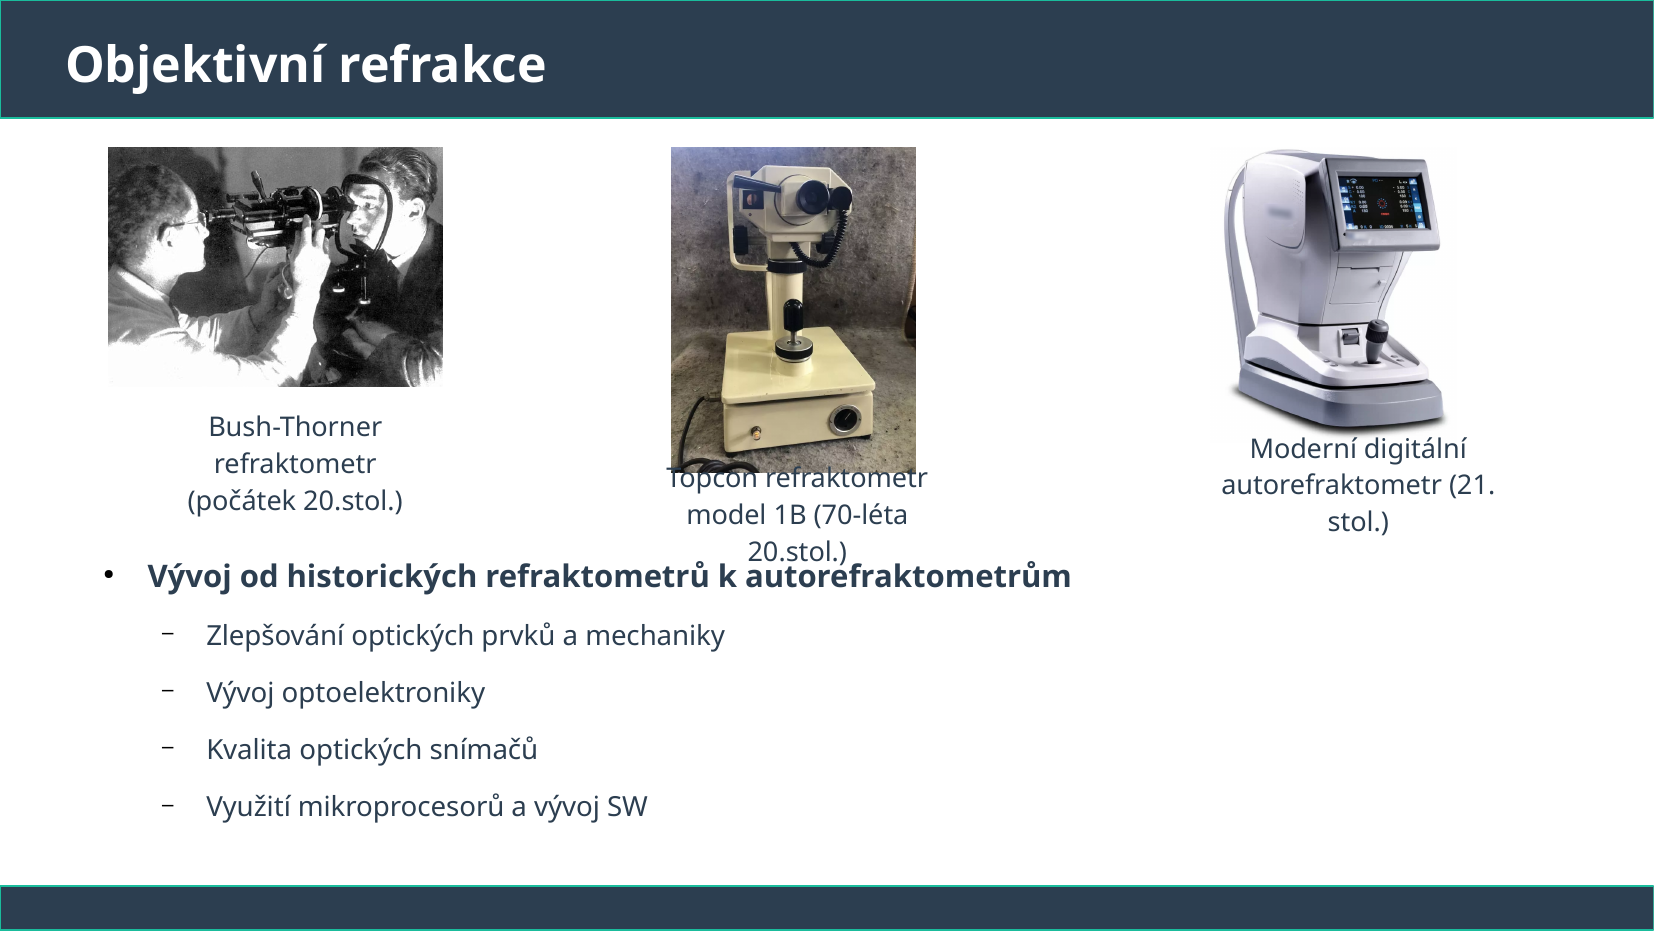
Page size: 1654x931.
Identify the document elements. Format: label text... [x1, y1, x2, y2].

picture [1210, 147, 1457, 431]
picture [671, 147, 916, 461]
title Objektivní refrakce [64, 7, 1601, 119]
text_box Moderní digitální autorefraktometr (21. stol.) [1181, 431, 1536, 538]
text_box Bush-Thorner refraktometr (počátek 20.stol.) [147, 410, 443, 516]
picture [108, 147, 443, 387]
list Vývoj od historických refraktometrů k autorefraktometrům Zlepšování optických prvků a mechaniky Vývoj optoelektroniky Kvalita optických snímačů Využití mikroprocesorů a vývoj SW [88, 554, 1571, 827]
text_box Topcon refraktometr model 1B (70-léta 20.stol.) [620, 461, 975, 567]
